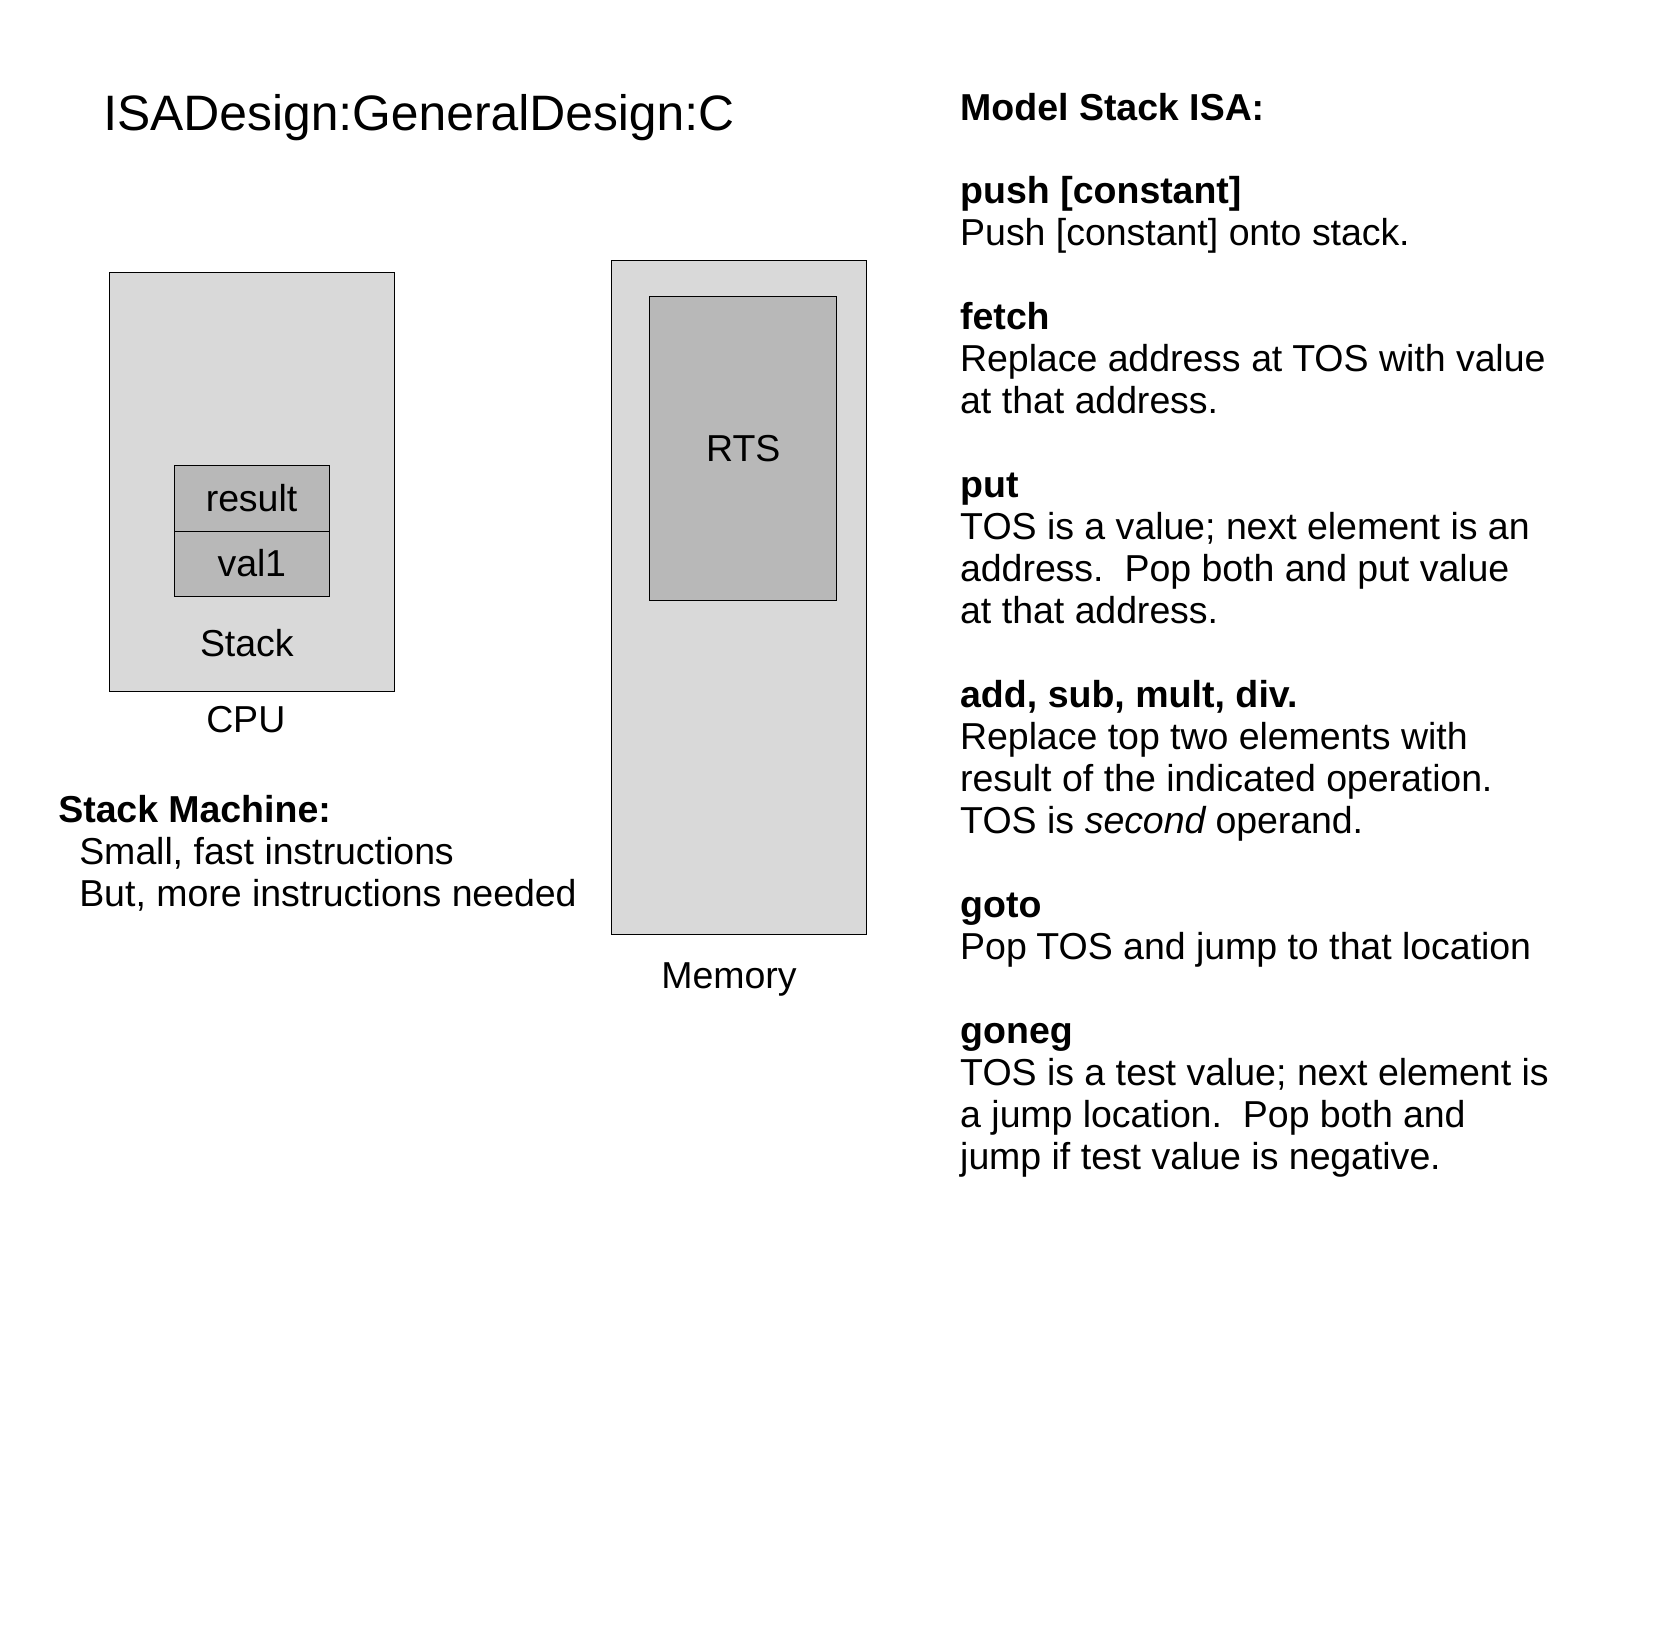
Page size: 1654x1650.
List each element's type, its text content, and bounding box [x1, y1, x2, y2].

text_box Memory [646, 946, 812, 1004]
text_box Stack [185, 615, 309, 673]
text_box Stack Machine: Small, fast instructions But, more instructions needed [43, 781, 592, 924]
text_box ISADesign:GeneralDesign:C [88, 78, 945, 166]
text_box Model Stack ISA: push [constant] Push [constant] onto stack. fetch Replace address at TOS with value at that address. put TOS is a value; next element is an address. Pop both and put value at that address. add, sub, mult, div. Replace top two elements with result of the indicated operation. TOS is second operand. goto Pop TOS and jump to that location goneg TOS is a test value; next element is a jump location. Pop both and jump if test value is negative. [945, 78, 1571, 1288]
text_box CPU [191, 691, 301, 749]
text_box [109, 272, 395, 692]
text_box val1 [174, 532, 330, 597]
text_box result [174, 465, 330, 532]
text_box RTS [649, 296, 837, 601]
text_box [611, 260, 867, 935]
